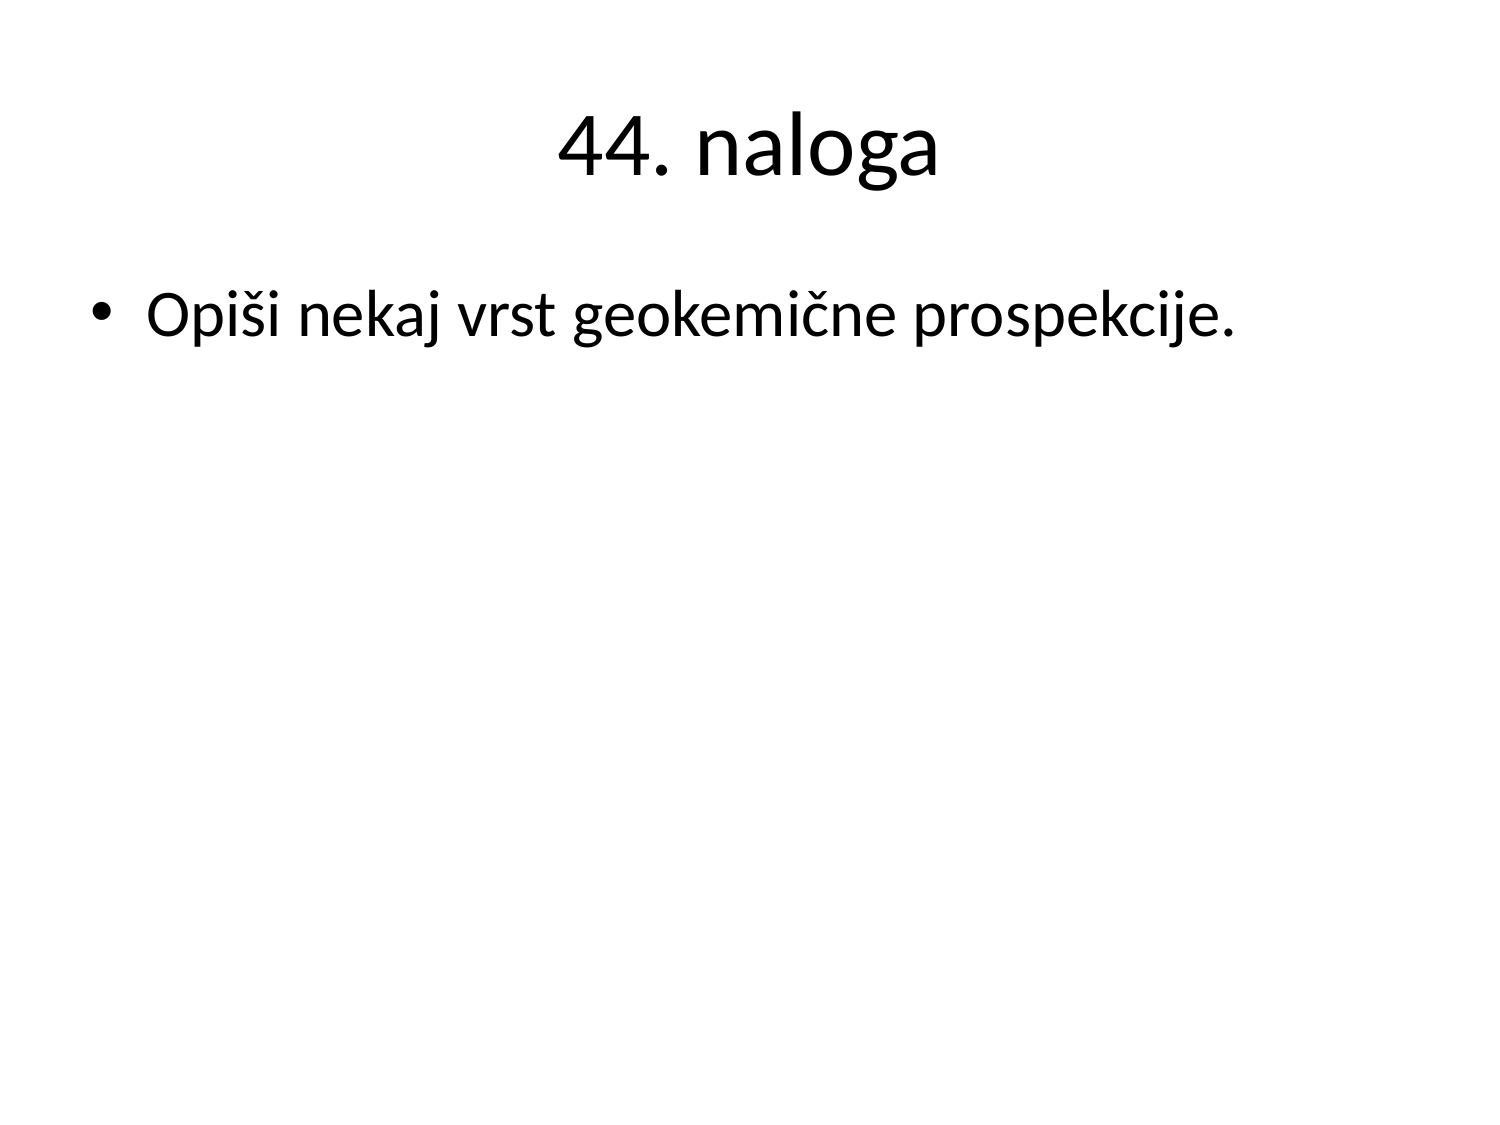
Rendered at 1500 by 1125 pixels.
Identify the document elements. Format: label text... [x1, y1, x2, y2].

title 44. naloga [75, 45, 1425, 233]
list Opiši nekaj vrst geokemične prospekcije. [75, 262, 1425, 1005]
